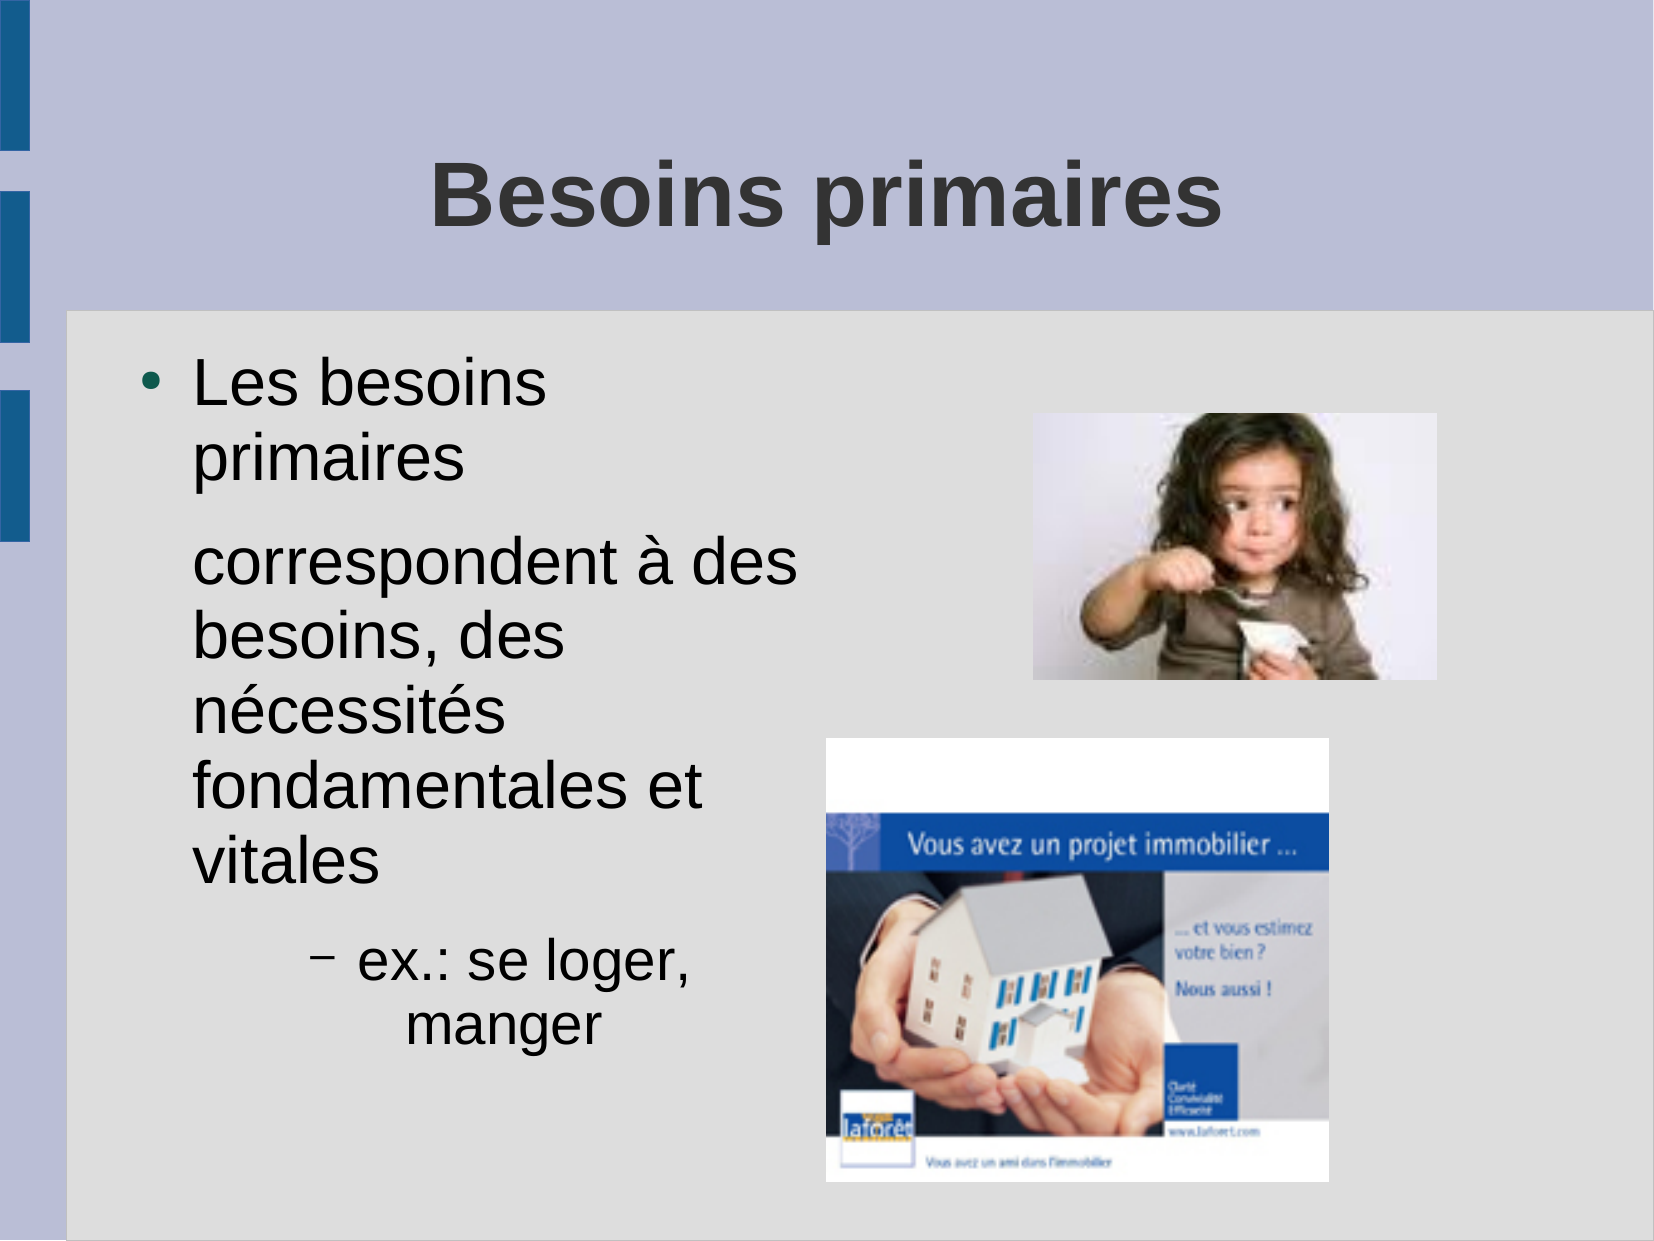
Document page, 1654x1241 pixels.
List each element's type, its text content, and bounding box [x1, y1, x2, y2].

picture [1033, 413, 1437, 680]
list Les besoins primaires correspondent à des besoins, des nécessités fondamentales et vitales ex.: se loger, manger [121, 344, 811, 1241]
picture [826, 738, 1329, 1182]
title Besoins primaires [121, 91, 1534, 299]
